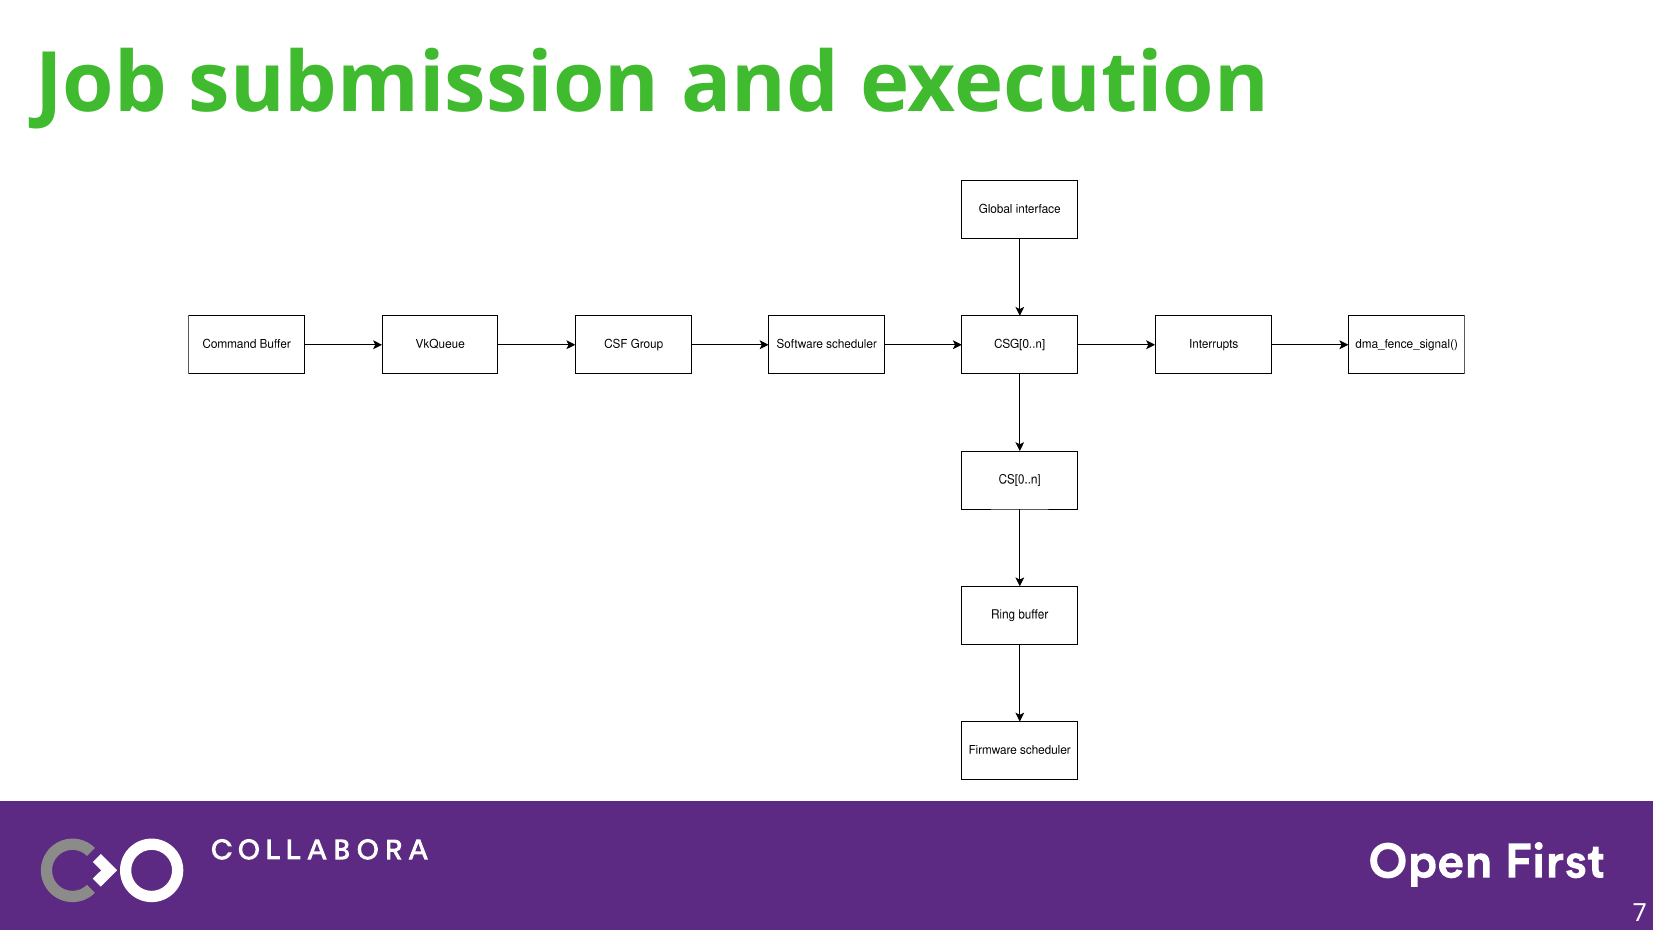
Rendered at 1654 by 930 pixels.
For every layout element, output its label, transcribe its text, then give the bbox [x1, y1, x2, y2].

picture [188, 180, 1465, 781]
title Job submission and execution [35, 28, 1608, 192]
